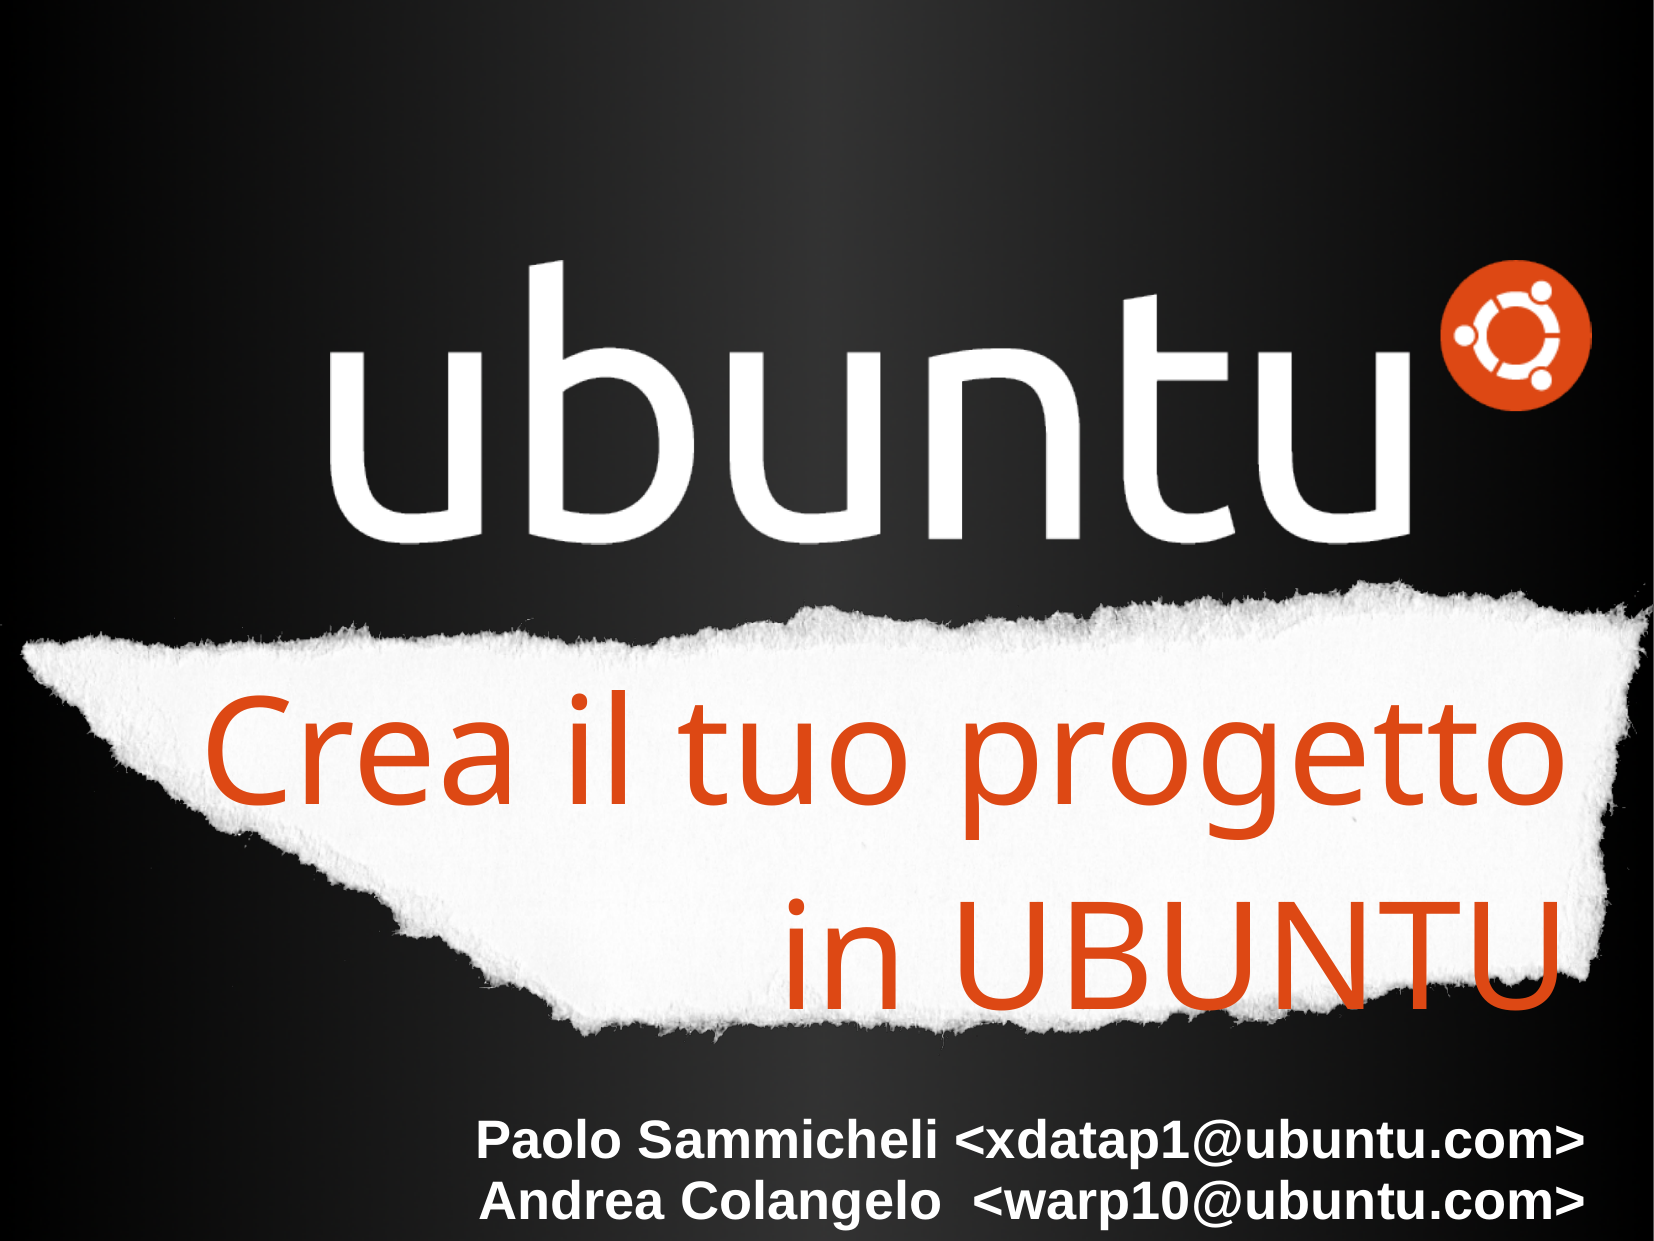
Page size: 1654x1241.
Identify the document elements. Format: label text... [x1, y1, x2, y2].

text_box Paolo Sammicheli <xdatap1@ubuntu.com> Andrea Colangelo <warp10@ubuntu.com> [0, 1102, 1603, 1241]
picture [0, 0, 1654, 1241]
text_box Crea il tuo progetto in UBUNTU [57, 637, 1587, 989]
